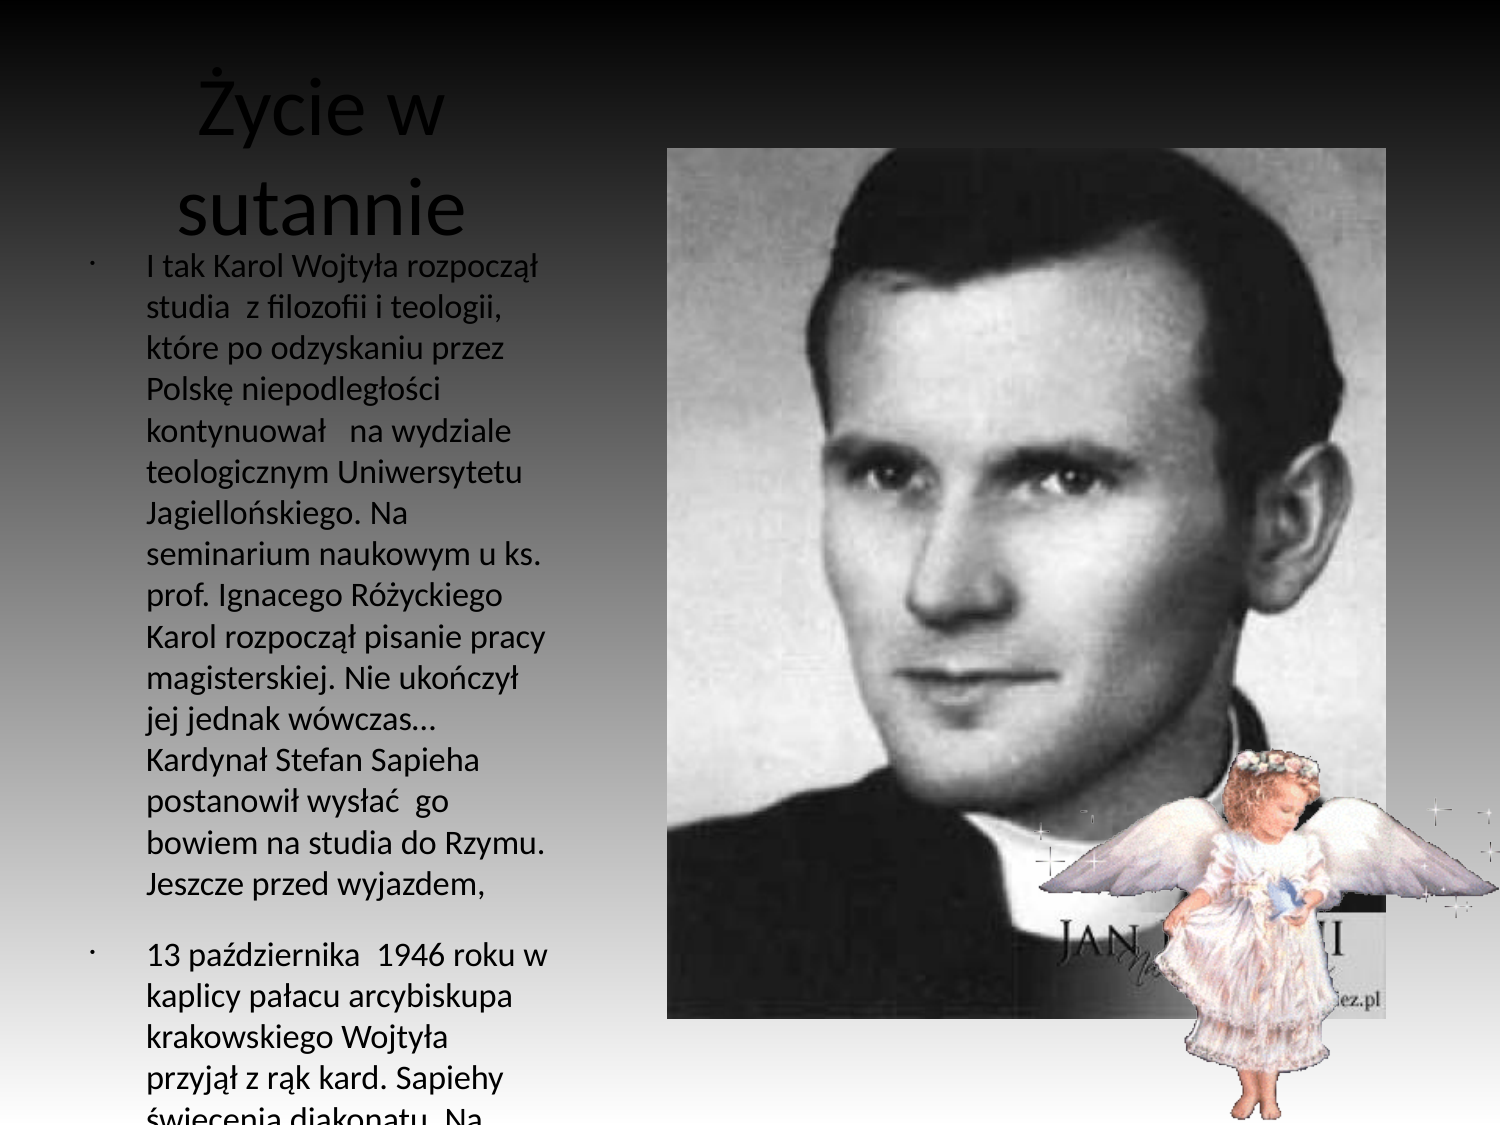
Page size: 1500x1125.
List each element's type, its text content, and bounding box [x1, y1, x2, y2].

picture [667, 148, 1500, 1125]
title Życie w sutannie [75, 44, 569, 235]
list I tak Karol Wojtyła rozpoczął studia z filozofii i teologii, które po odzyskaniu przez Polskę niepodległości kontynuował na wydziale teologicznym Uniwersytetu Jagiellońskiego. Na seminarium naukowym u ks. prof. Ignacego Różyckiego Karol rozpoczął pisanie pracy magisterskiej. Nie ukończył jej jednak wówczas… Kardynał Stefan Sapieha postanowił wysłać go bowiem na studia do Rzymu. Jeszcze przed wyjazdem, 13 października 1946 roku w kaplicy pałacu arcybiskupa krakowskiego Wojtyła przyjął z rąk kard. Sapiehy święcenia diakonatu. Na zawsze w pamięci Karola zapisał się 1 listopada 1946 roku. W tym dniu bowiem w kaplicy pałacu arcybiskupa, także z rąk ks. Kard. Stefana Sapiehy, przyjął święcenia kapłańskie. Nazajutrz na Wawelu, w romańskiej krypcie św. Leonarda, odprawił trzy Msze Święte za dusze zmarłych rodziców i brata. [75, 235, 569, 1005]
